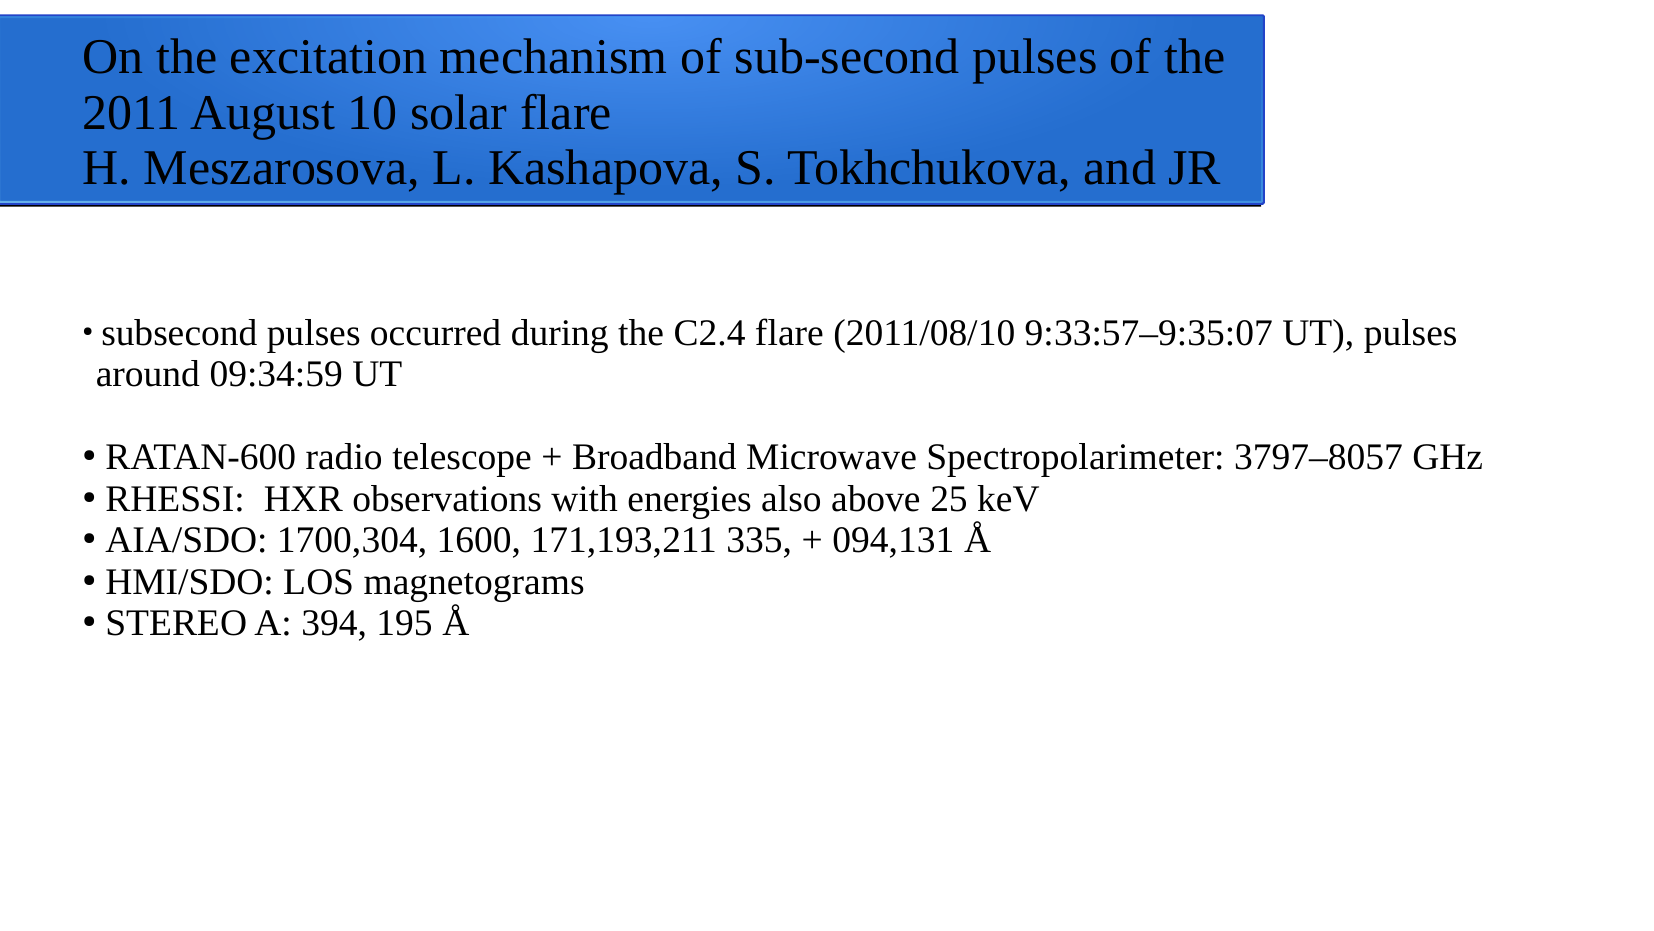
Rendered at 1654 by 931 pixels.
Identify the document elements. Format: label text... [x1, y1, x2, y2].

subtitle subsecond pulses occurred during the C2.4 flare (2011/08/10 9:33:57–9:35:07 UT), pulses around 09:34:59 UT RATAN-600 radio telescope + Broadband Microwave Spectropolarimeter: 3797–8057 GHz RHESSI: HXR observations with energies also above 25 keV AIA/SDO: 1700,304, 1600, 171,193,211 335, + 094,131 Å HMI/SDO: LOS magnetograms STEREO A: 394, 195 Å [82, 224, 1571, 764]
title On the excitation mechanism of sub-second pulses of the 2011 August 10 solar flare H. Meszarosova, L. Kashapova, S. Tokhchukova, and JR [82, 28, 1235, 196]
